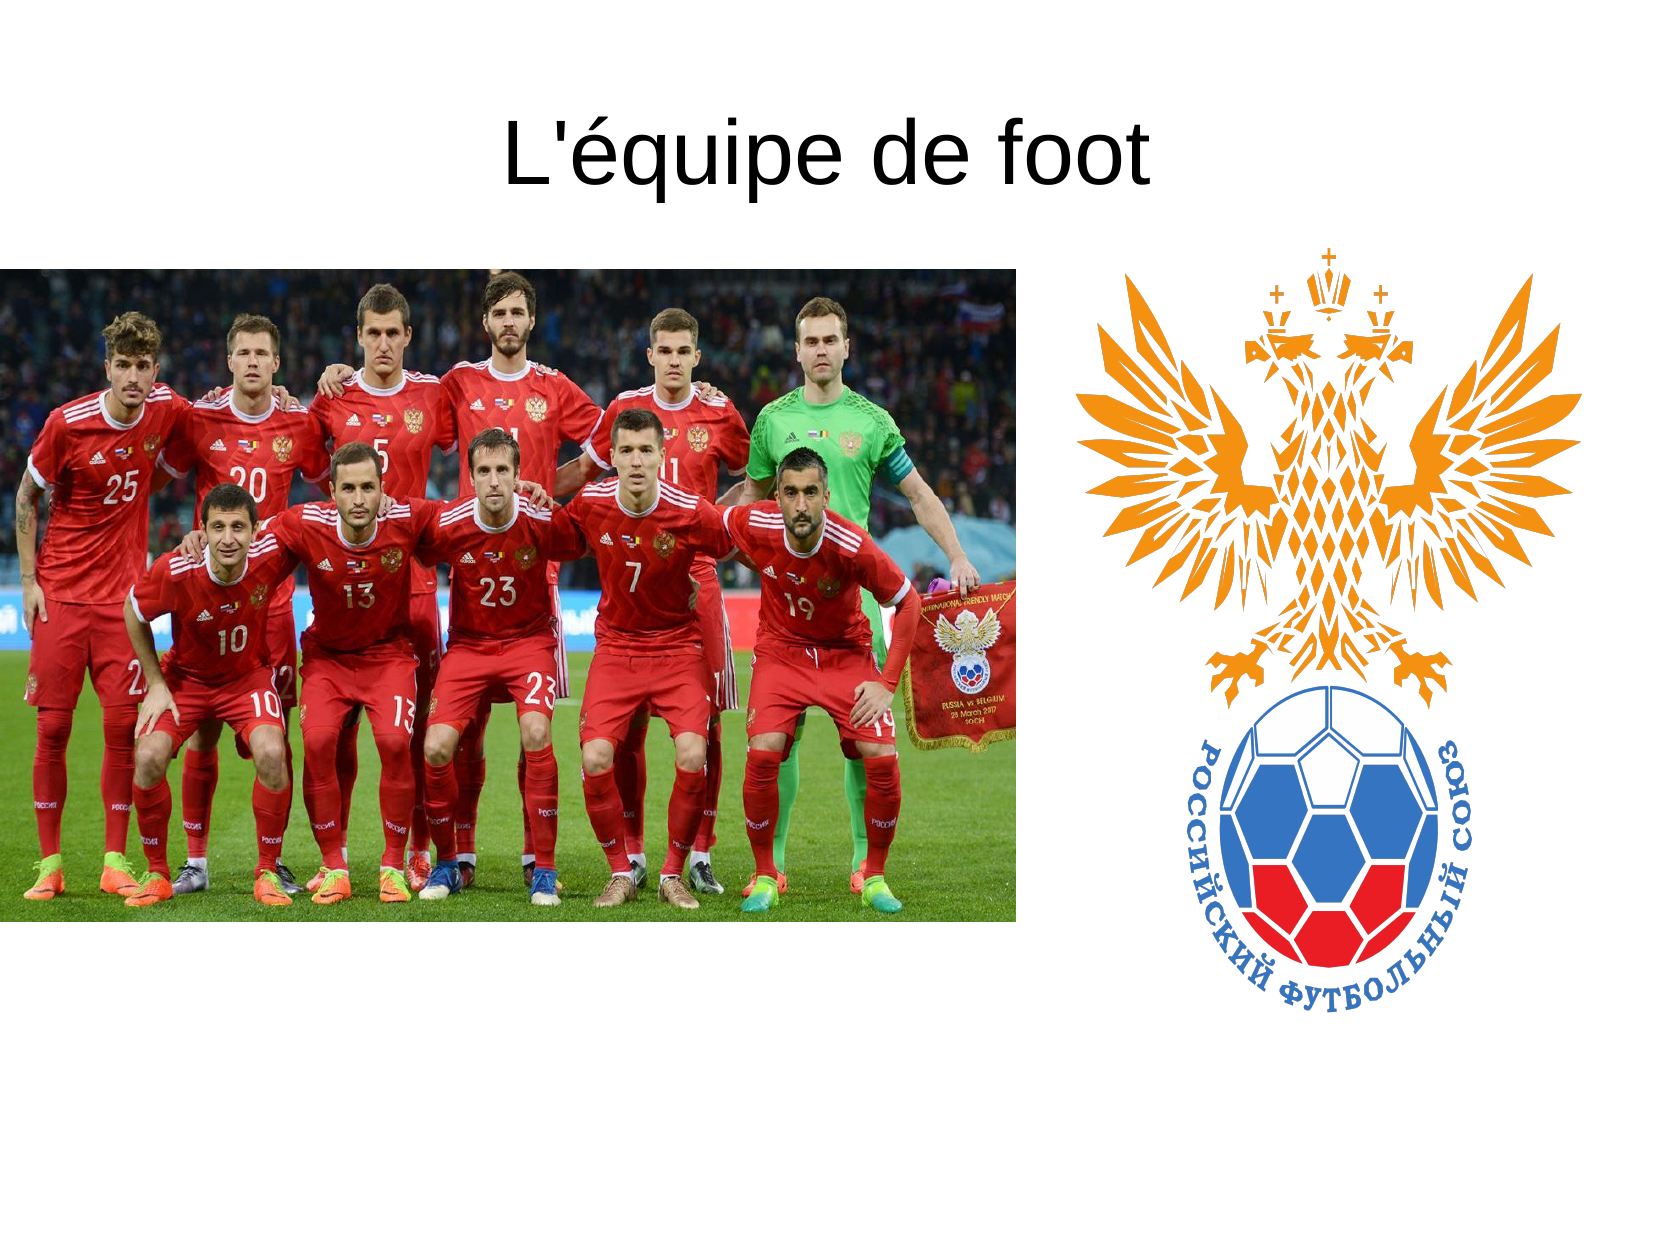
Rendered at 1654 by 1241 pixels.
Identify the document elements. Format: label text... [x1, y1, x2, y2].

picture [1039, 210, 1619, 1040]
picture [0, 269, 1016, 922]
title L'équipe de foot [82, 49, 1571, 257]
